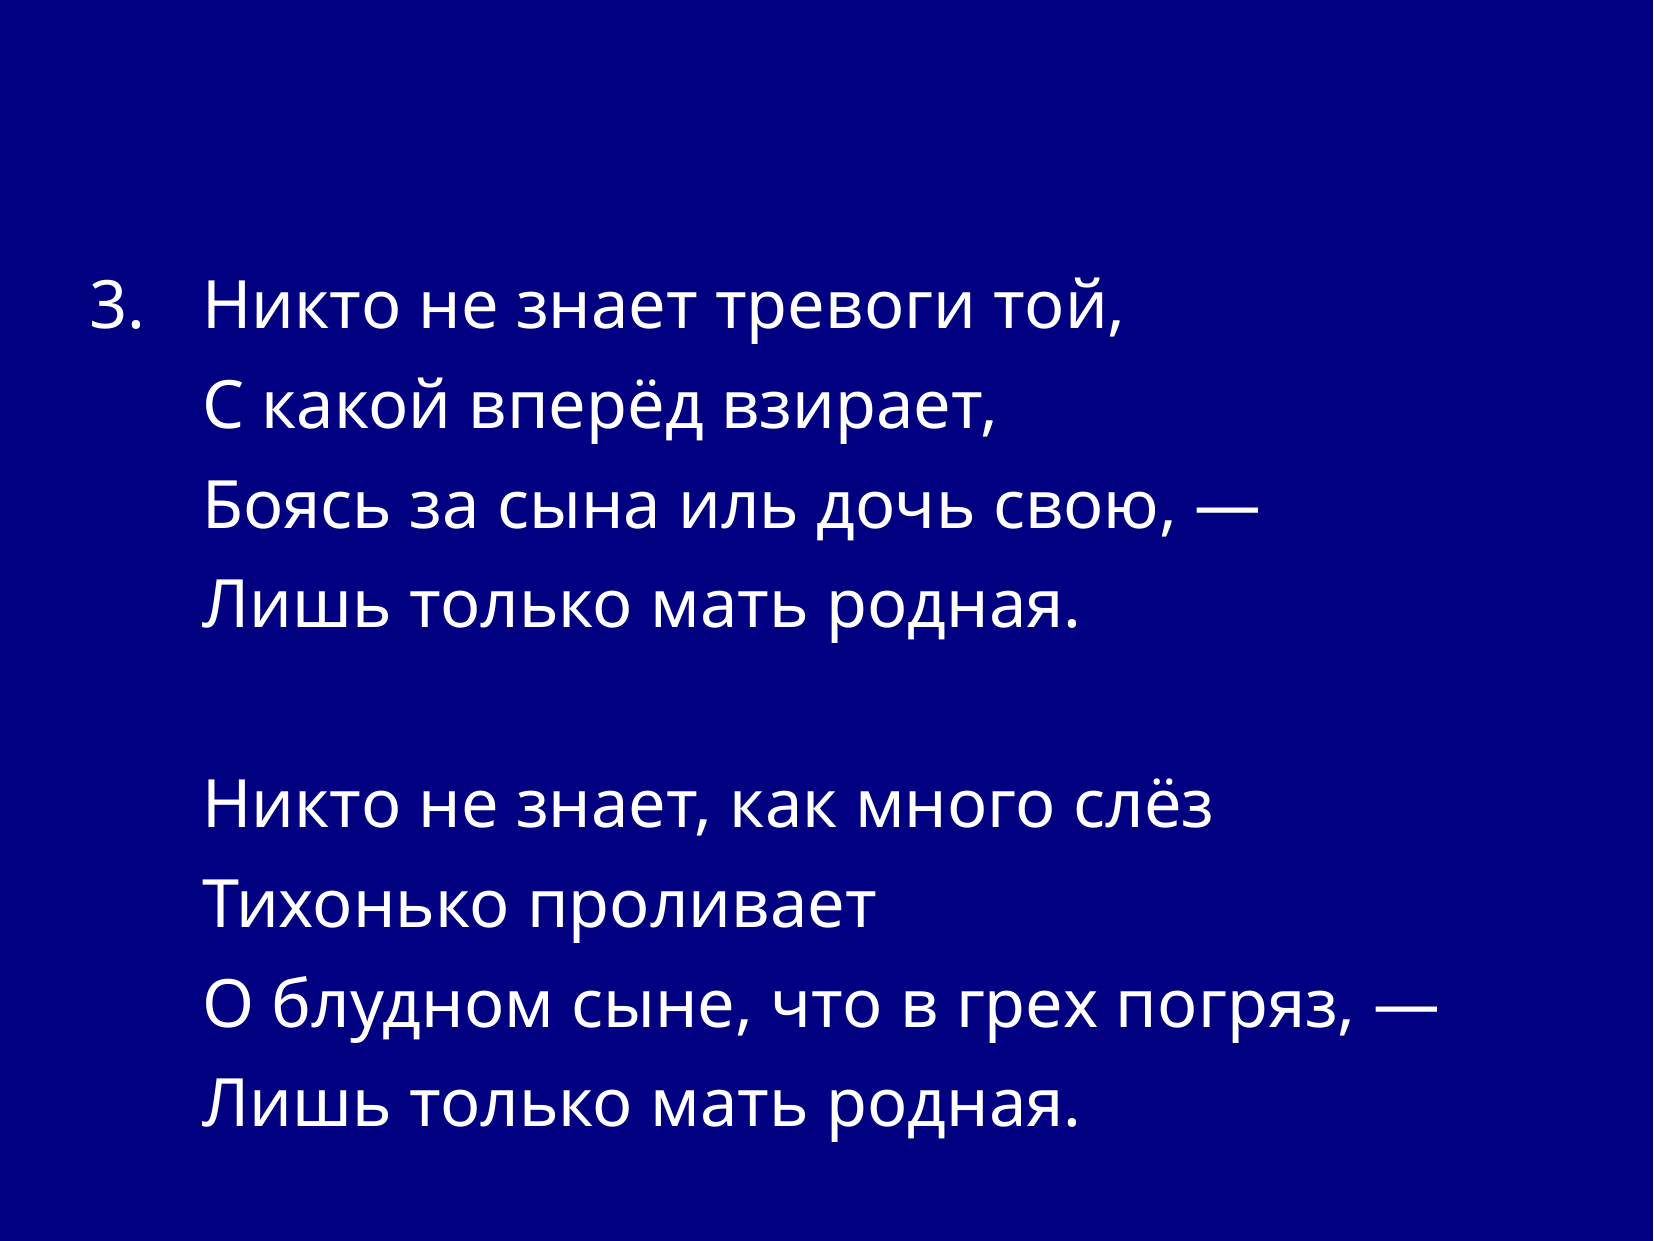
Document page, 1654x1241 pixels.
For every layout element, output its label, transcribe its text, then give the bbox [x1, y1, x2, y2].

text_box 3. Никто не знает тревоги той, С какой вперёд взирает, Боясь за сына иль дочь свою, — Лишь только мать родная. Никто не знает, как много слёз Тихонько проливает О блудном сыне, что в грех погряз, — Лишь только мать родная. [75, 150, 1576, 1163]
